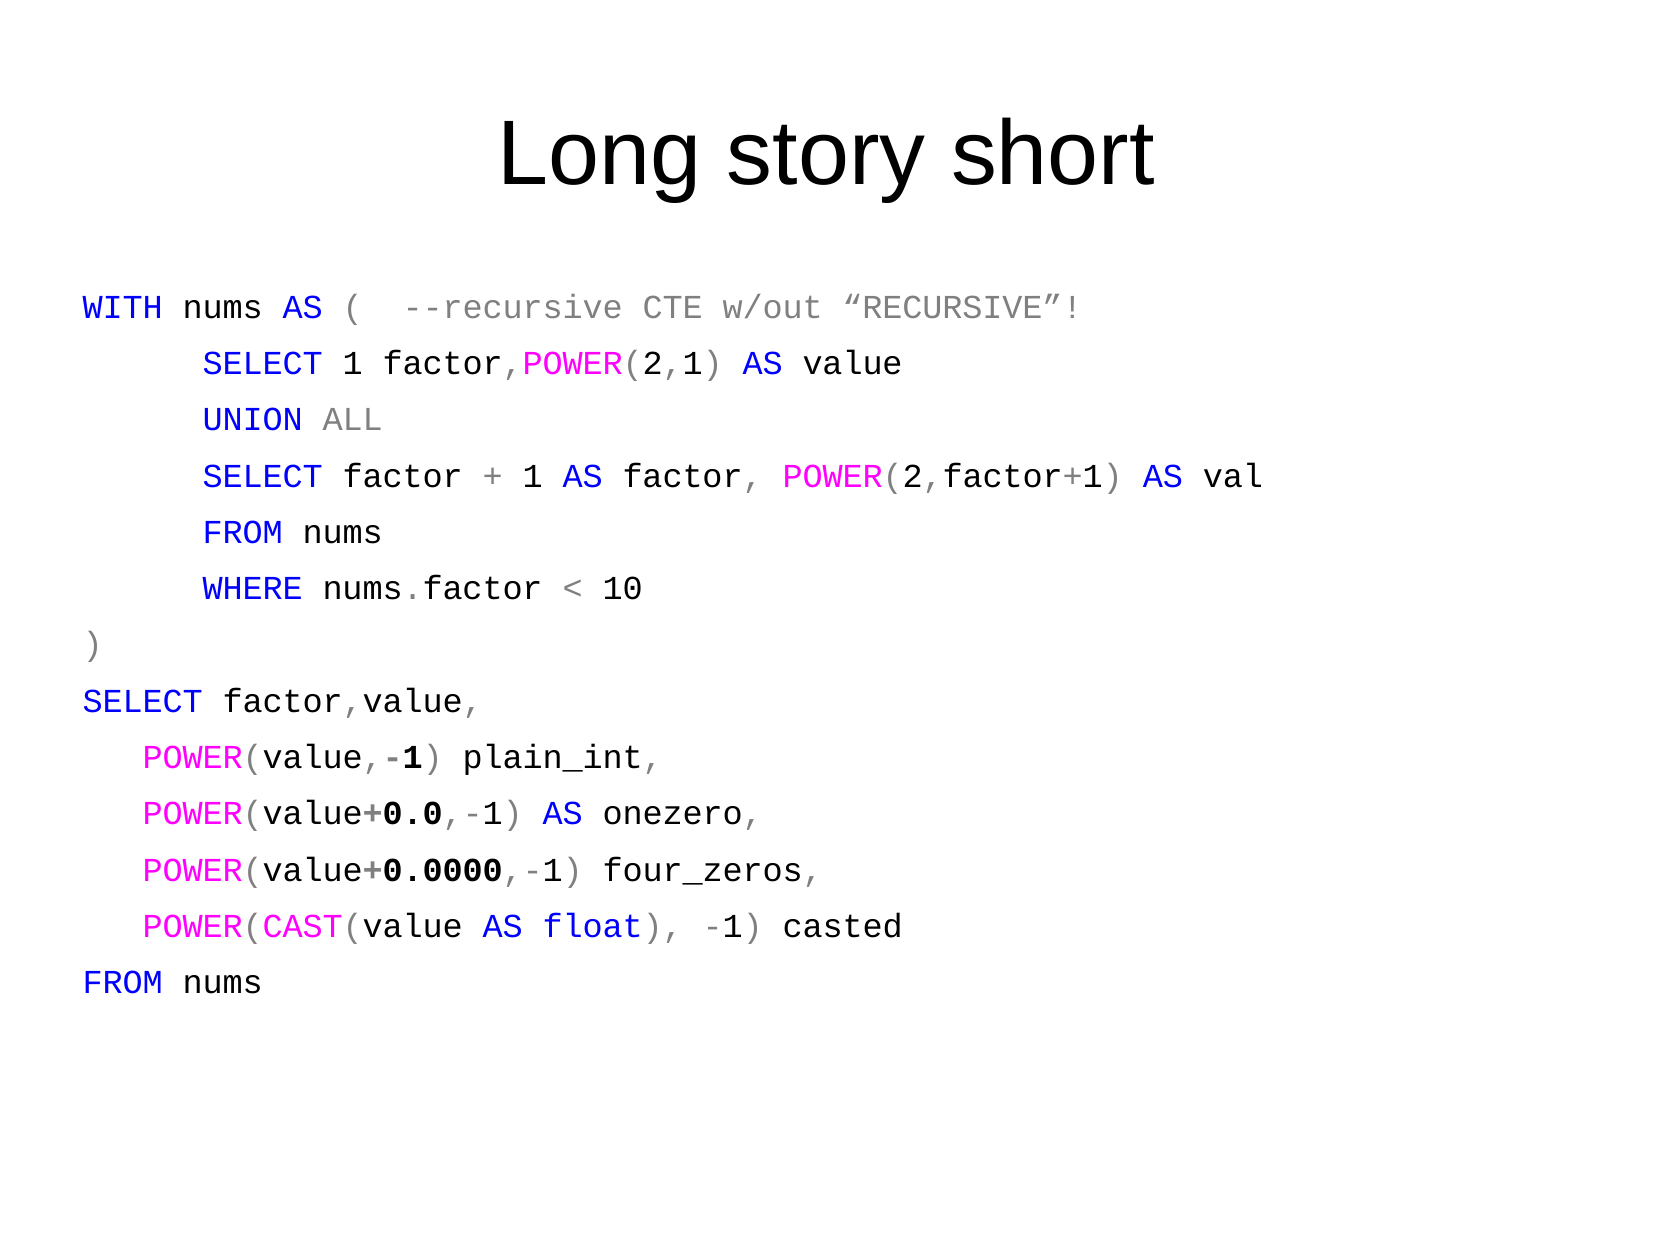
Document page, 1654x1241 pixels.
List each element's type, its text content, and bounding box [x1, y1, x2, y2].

list WITH nums AS ( --recursive CTE w/out “RECURSIVE”! SELECT 1 factor,POWER(2,1) AS value UNION ALL SELECT factor + 1 AS factor, POWER(2,factor+1) AS val FROM nums WHERE nums.factor < 10 ) SELECT factor,value, POWER(value,-1) plain_int, POWER(value+0.0,-1) AS onezero, POWER(value+0.0000,-1) four_zeros, POWER(CAST(value AS float), -1) casted FROM nums [82, 290, 1571, 1010]
title Long story short [82, 49, 1571, 257]
